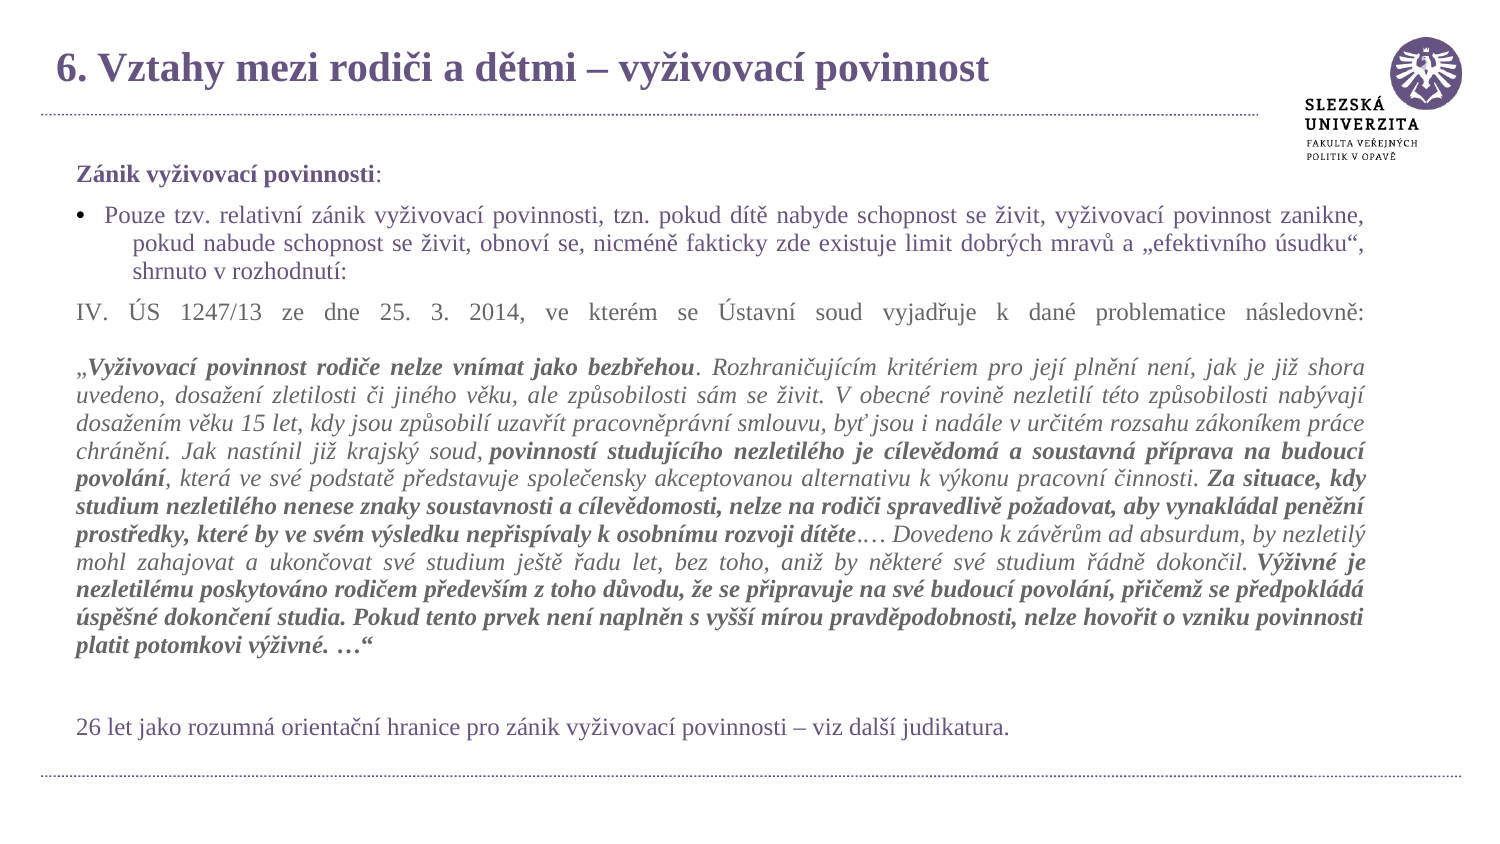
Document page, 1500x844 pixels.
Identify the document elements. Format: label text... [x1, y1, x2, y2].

title 6. Vztahy mezi rodiči a dětmi – vyživovací povinnost [41, 32, 1220, 116]
text_box Zánik vyživovací povinnosti: Pouze tzv. relativní zánik vyživovací povinnosti, tzn. pokud dítě nabyde schopnost se živit, vyživovací povinnost zanikne, pokud nabude schopnost se živit, obnoví se, nicméně fakticky zde existuje limit dobrých mravů a „efektivního úsudku“, shrnuto v rozhodnutí: IV. ÚS 1247/13 ze dne 25. 3. 2014, ve kterém se Ústavní soud vyjadřuje k dané problematice následovně: „Vyživovací povinnost rodiče nelze vnímat jako bezbřehou. Rozhraničujícím kritériem pro její plnění není, jak je již shora uvedeno, dosažení zletilosti či jiného věku, ale způsobilosti sám se živit. V obecné rovině nezletilí této způsobilosti nabývají dosažením věku 15 let, kdy jsou způsobilí uzavřít pracovněprávní smlouvu, byť jsou i nadále v určitém rozsahu zákoníkem práce chránění. Jak nastínil již krajský soud, povinností studujícího nezletilého je cílevědomá a soustavná příprava na budoucí povolání, která ve své podstatě představuje společensky akceptovanou alternativu k výkonu pracovní činnosti. Za situace, kdy studium nezletilého nenese znaky soustavnosti a cílevědomosti, nelze na rodiči spravedlivě požadovat, aby vynakládal peněžní prostředky, které by ve svém výsledku nepřispívaly k osobnímu rozvoji dítěte.… Dovedeno k závěrům ad absurdum, by nezletilý mohl zahajovat a ukončovat své studium ještě řadu let, bez toho, aniž by některé své studium řádně dokončil. Výživné je nezletilému poskytováno rodičem především z toho důvodu, že se připravuje na své budoucí povolání, přičemž se předpokládá úspěšné dokončení studia. Pokud tento prvek není naplněn s vyšší mírou pravděpodobnosti, nelze hovořit o vzniku povinnosti platit potomkovi výživné. …“ 26 let jako rozumná orientační hranice pro zánik vyživovací povinnosti – viz další judikatura. [61, 152, 1382, 775]
